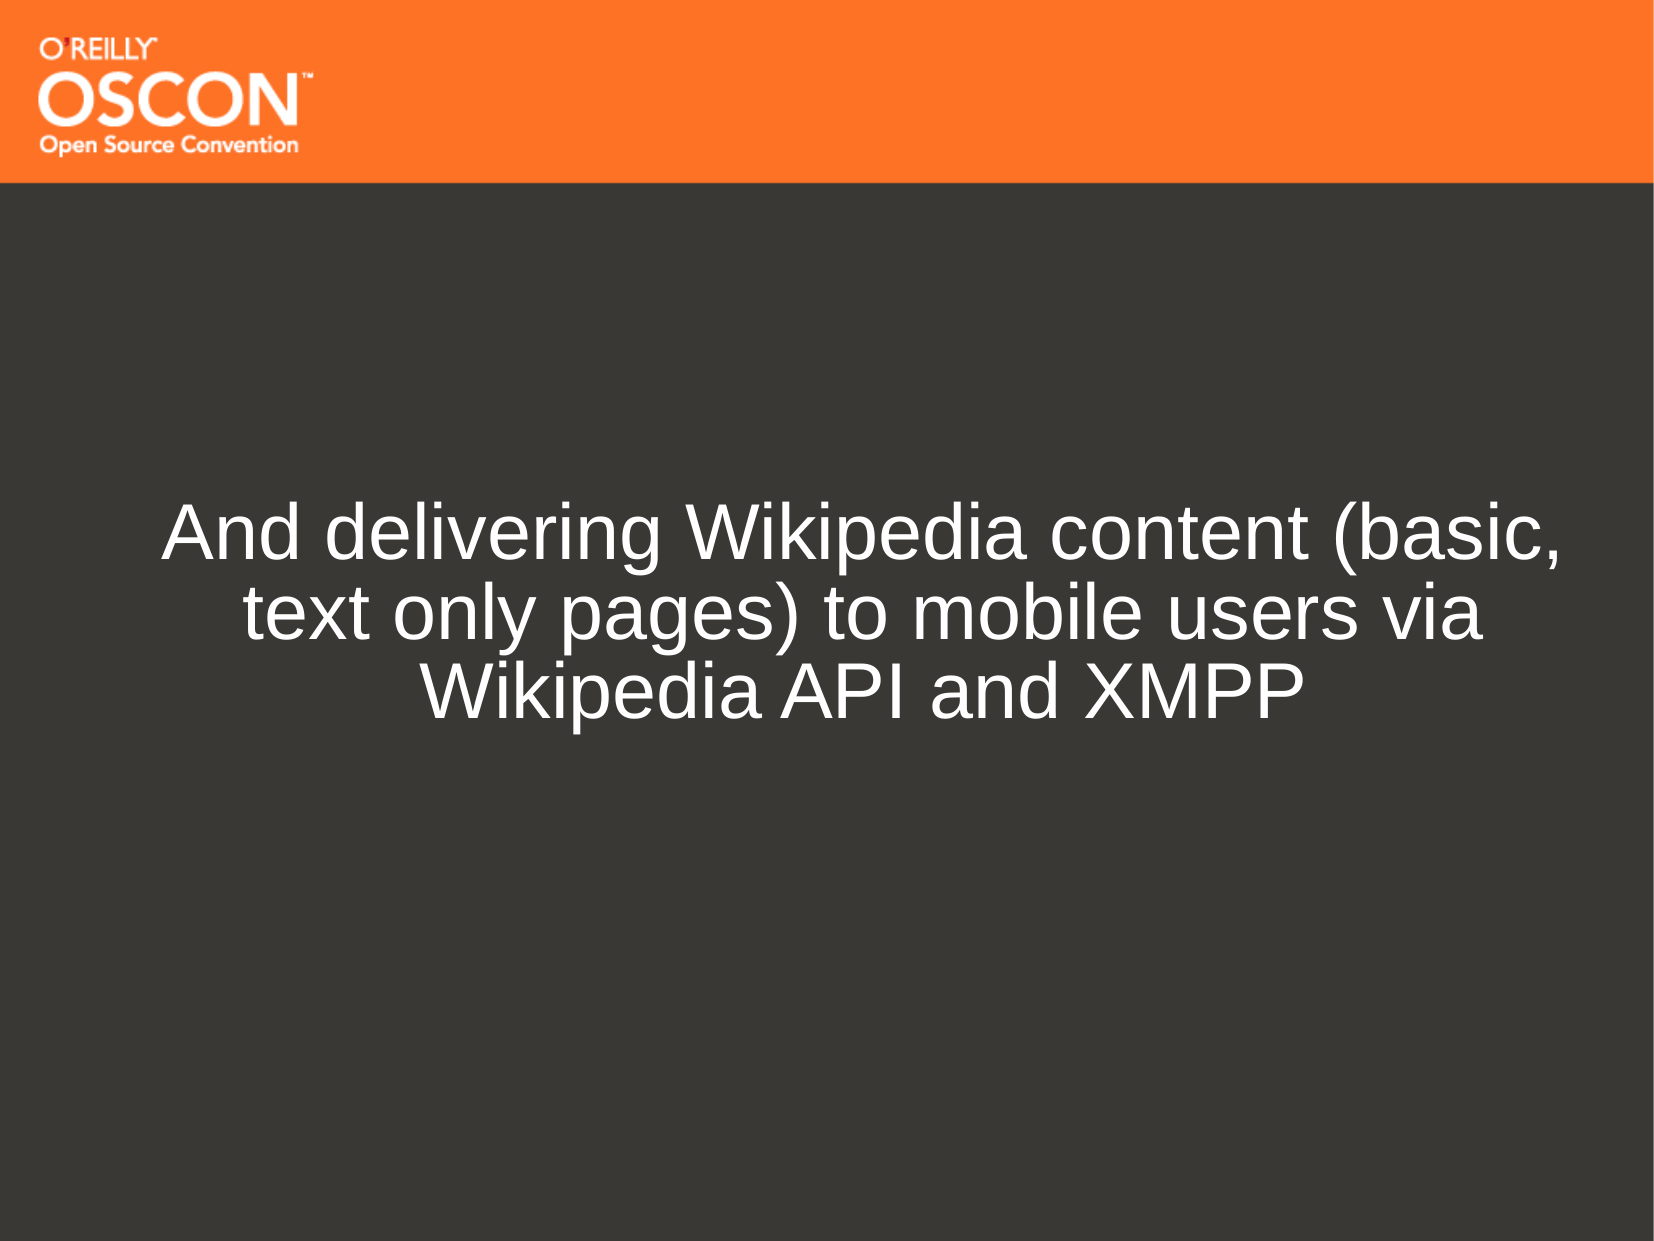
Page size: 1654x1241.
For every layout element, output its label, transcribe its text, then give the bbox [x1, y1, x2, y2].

title [356, 31, 1624, 187]
picture [0, 0, 1654, 1241]
list And delivering Wikipedia content (basic, text only pages) to mobile users via Wikipedia API and XMPP [37, 219, 1628, 1218]
